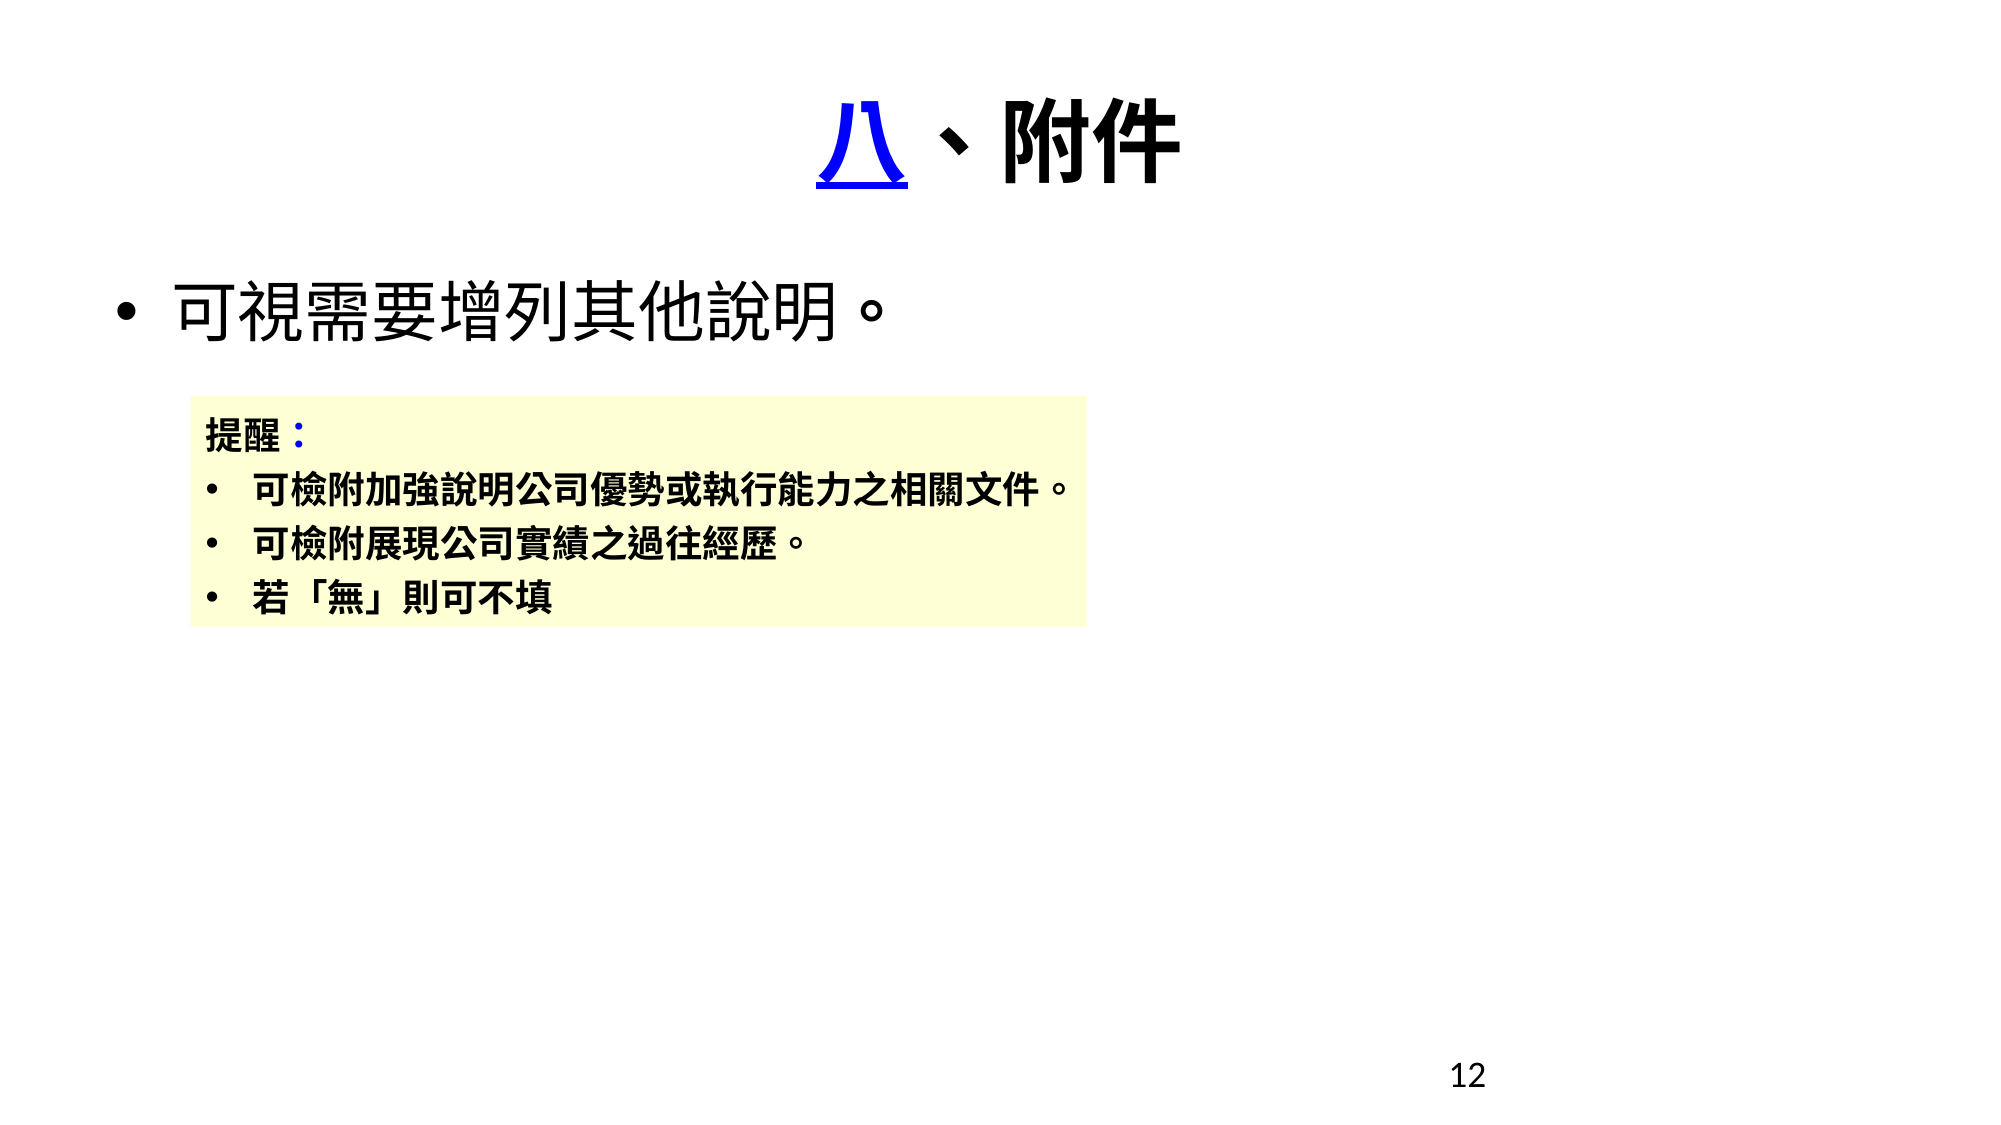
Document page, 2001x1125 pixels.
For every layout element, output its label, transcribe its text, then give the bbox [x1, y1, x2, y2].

title 八、附件 [99, 45, 1900, 233]
text_box 12 [1433, 1042, 1900, 1103]
list 可視需要增列其他說明。 [99, 262, 1900, 1005]
text_box 提醒： 可檢附加強說明公司優勢或執行能力之相關文件。 可檢附展現公司實績之過往經歷。 若「無」則可不填 [191, 396, 1087, 627]
